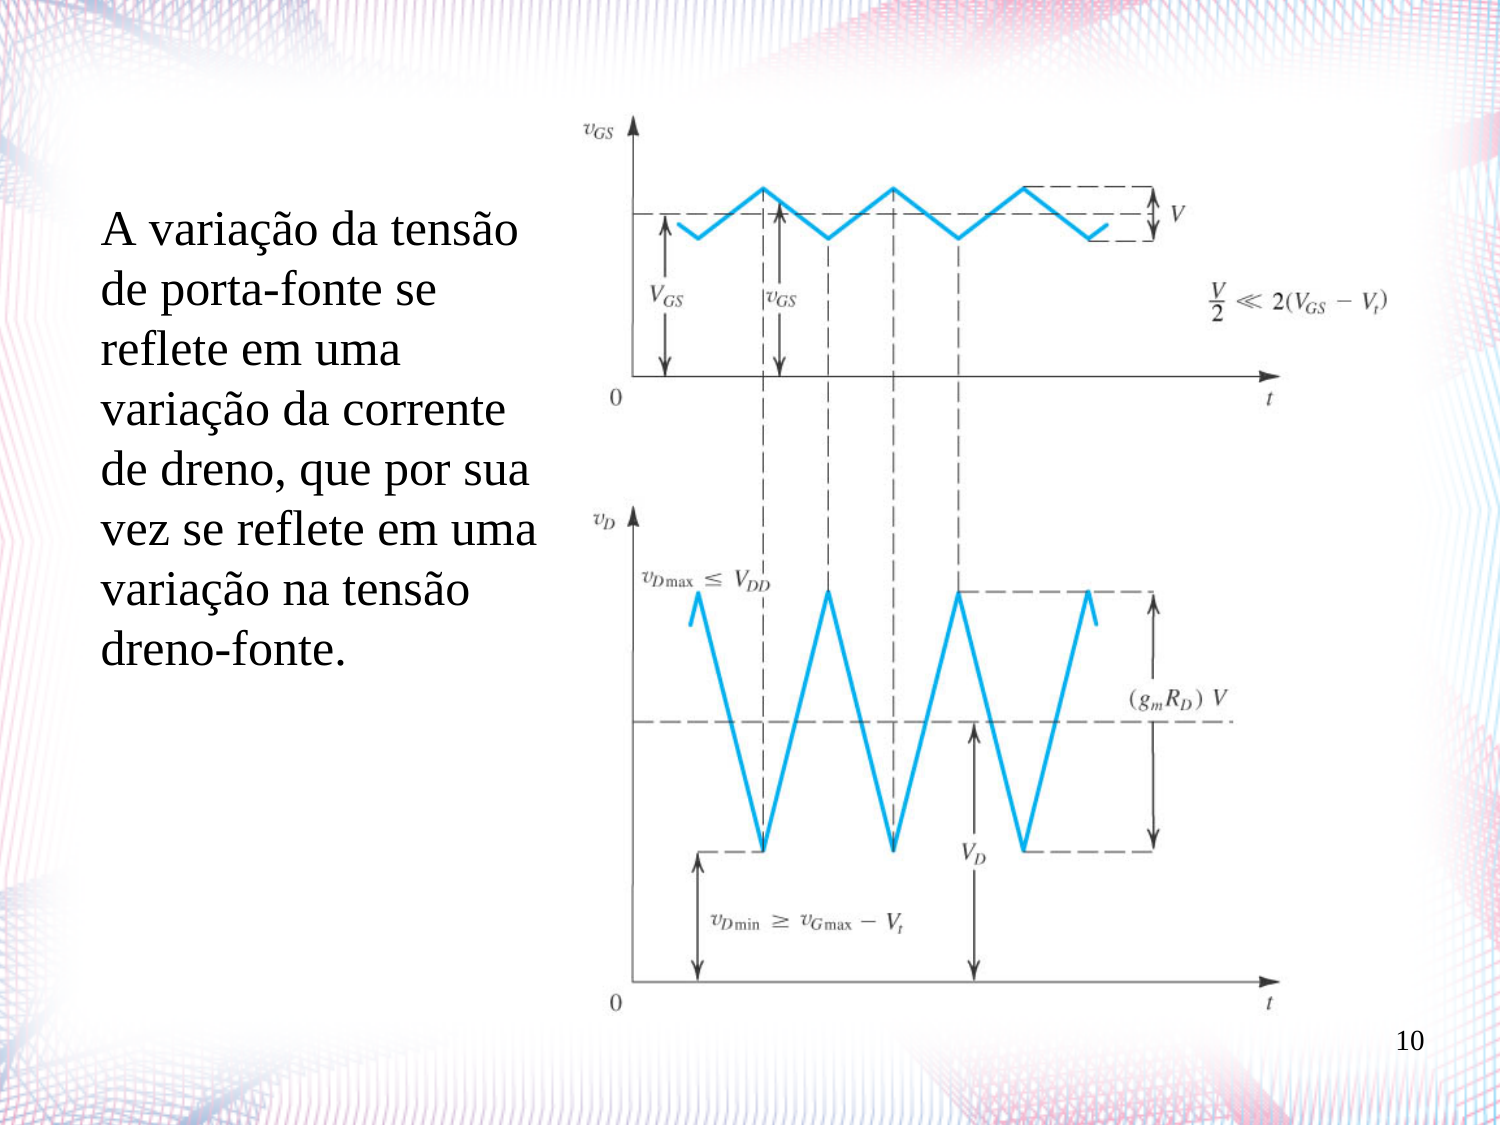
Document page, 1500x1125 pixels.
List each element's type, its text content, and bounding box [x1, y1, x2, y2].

text_box A variação da tensão de porta-fonte se reflete em uma variação da corrente de dreno, que por sua vez se reflete em uma variação na tensão dreno-fonte. [85, 187, 563, 751]
picture [0, 0, 1500, 1125]
